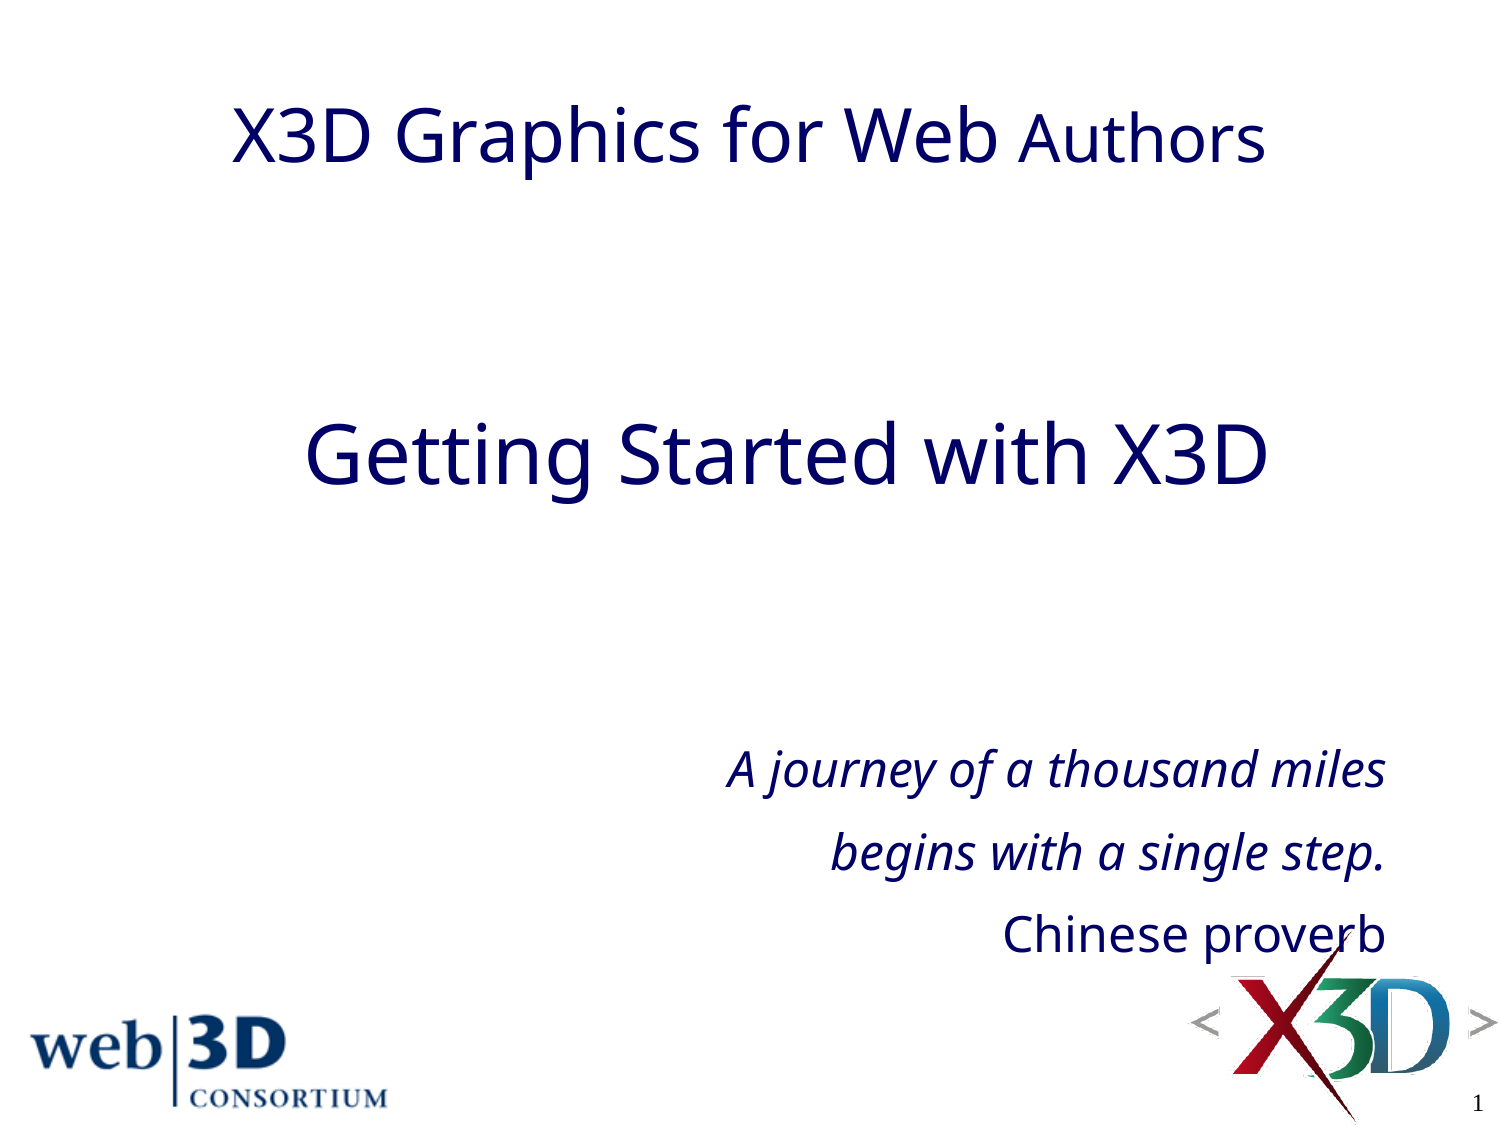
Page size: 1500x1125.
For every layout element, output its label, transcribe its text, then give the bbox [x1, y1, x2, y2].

picture [1291, 938, 1297, 948]
picture [1365, 938, 1379, 949]
picture [1211, 938, 1225, 949]
picture [1187, 926, 1500, 1125]
picture [12, 998, 413, 1118]
title X3D Graphics for Web Authors [112, 29, 1388, 233]
picture [1259, 938, 1275, 949]
subtitle Getting Started with X3D A journey of a thousand miles begins with a single step. Chinese proverb [112, 237, 1388, 938]
